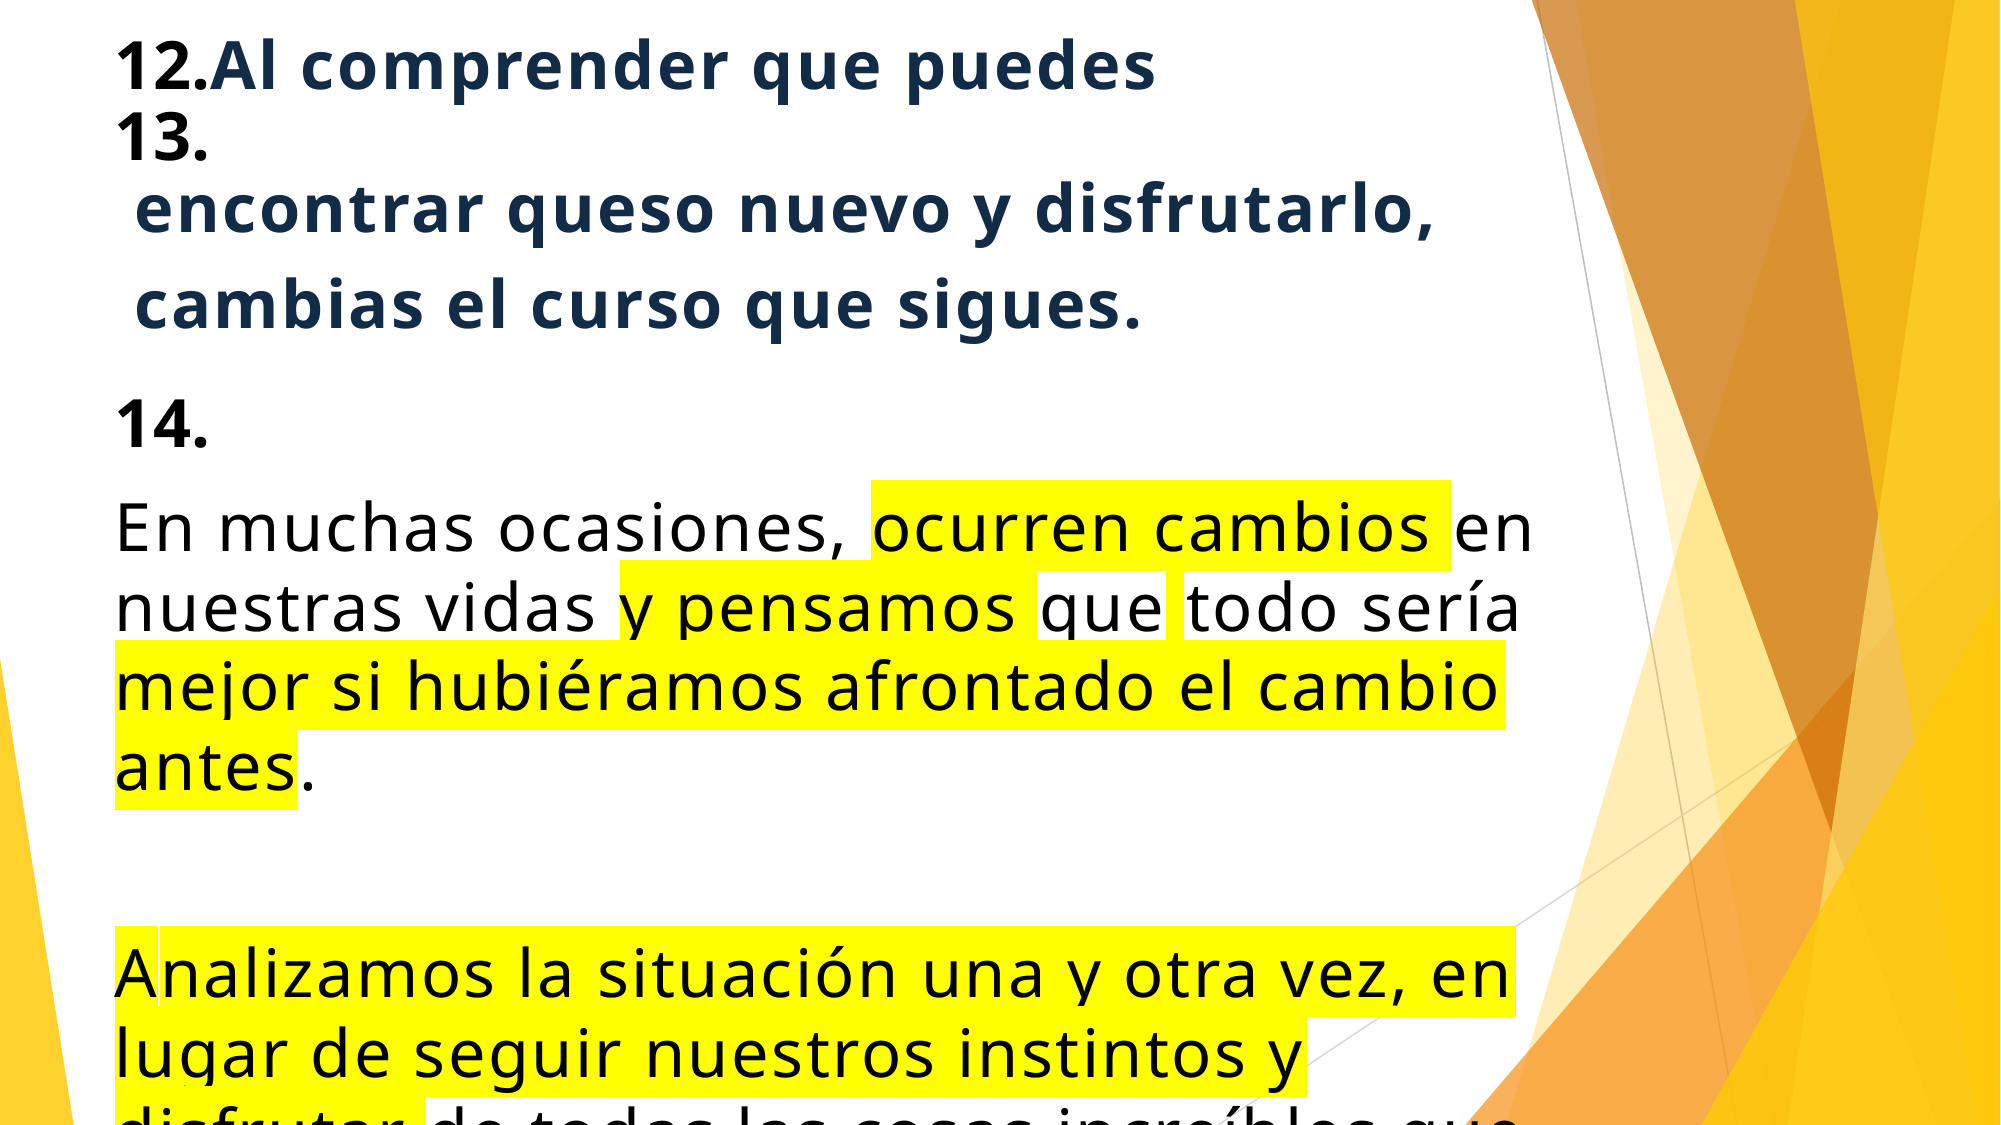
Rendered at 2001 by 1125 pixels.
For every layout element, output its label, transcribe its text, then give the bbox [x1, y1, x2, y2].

text_box Al comprender que puedes encontrar queso nuevo y disfrutarlo, cambias el curso que sigues. En muchas ocasiones, ocurren cambios en nuestras vidas y pensamos que todo sería mejor si hubiéramos afrontado el cambio antes. Analizamos la situación una y otra vez, en lugar de seguir nuestros instintos y disfrutar de todas las cosas increíbles que están por venir. [99, 51, 1573, 1125]
